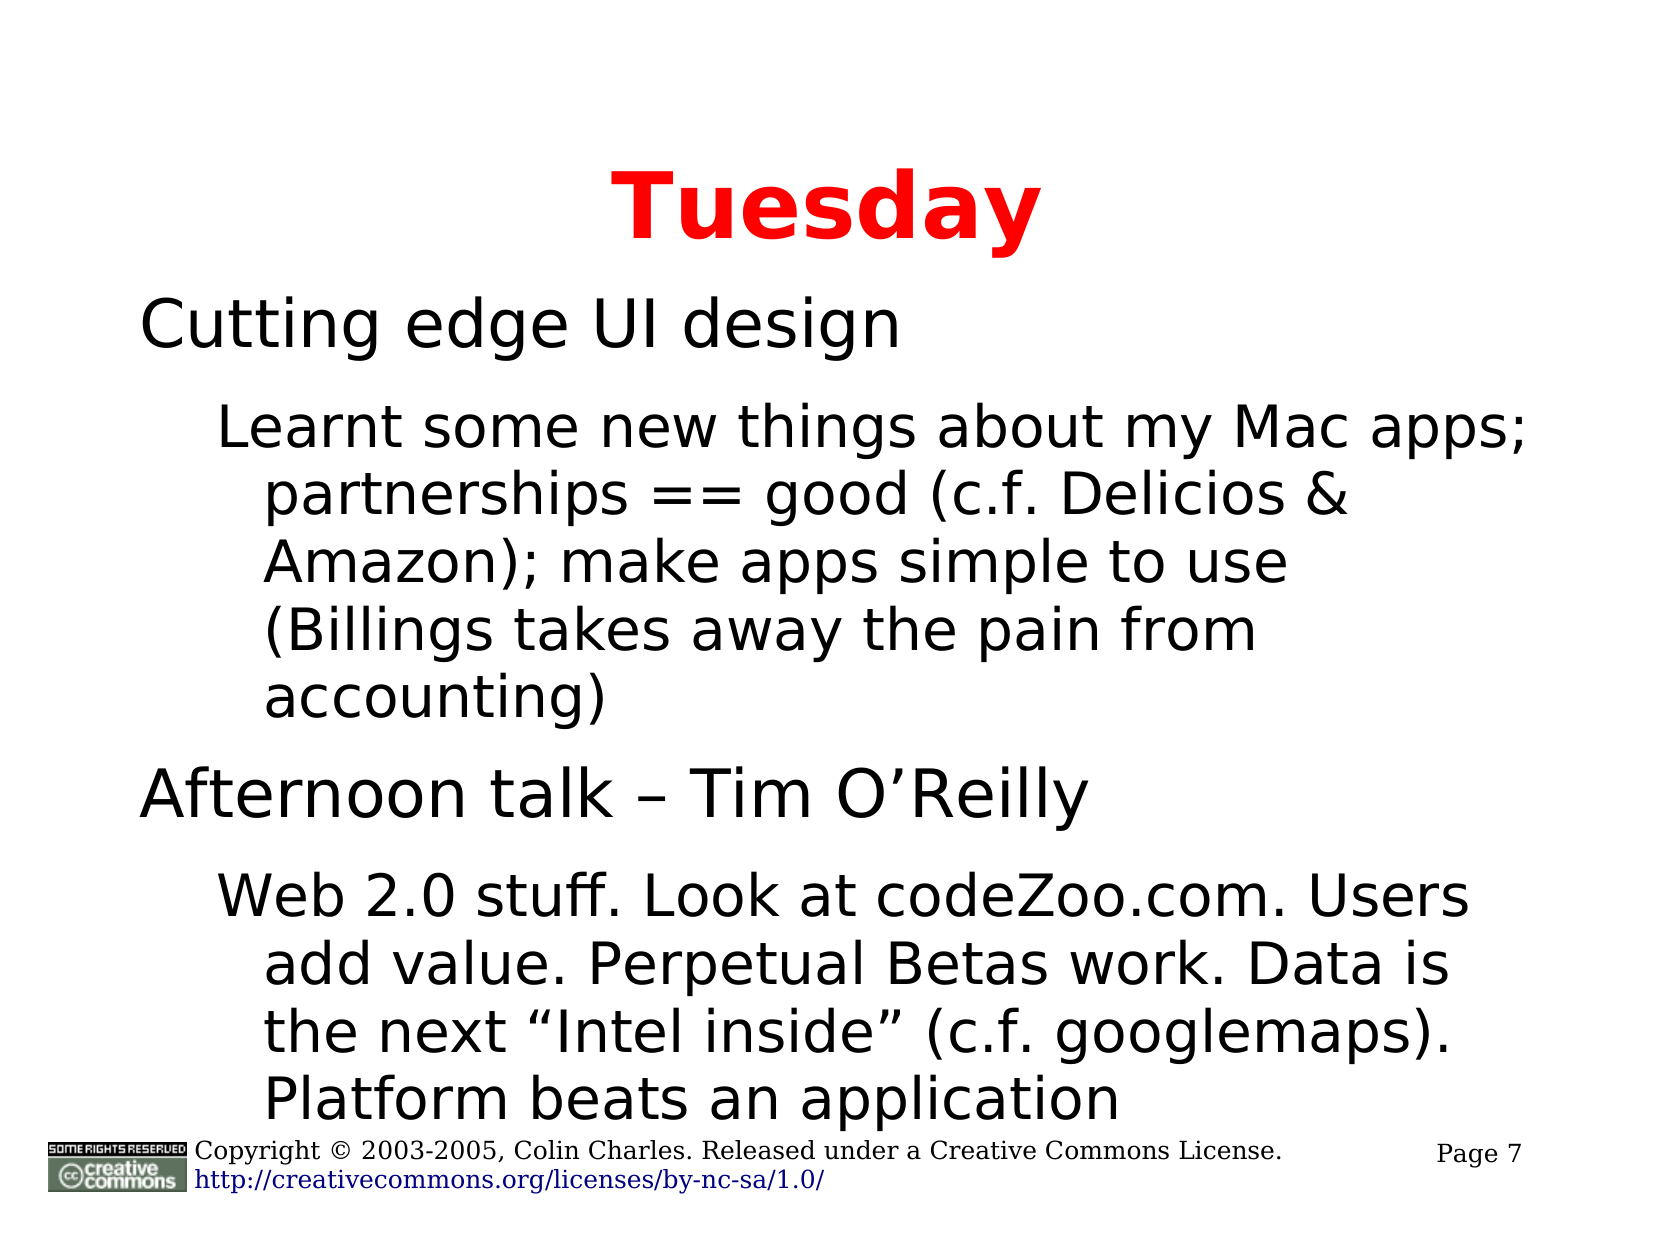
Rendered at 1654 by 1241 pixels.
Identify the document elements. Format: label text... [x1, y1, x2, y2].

title Tuesday [121, 102, 1534, 285]
picture [48, 1142, 187, 1192]
list Cutting edge UI design Learnt some new things about my Mac apps; partnerships == good (c.f. Delicios & Amazon); make apps simple to use (Billings takes away the pain from accounting) Afternoon talk – Tim O’Reilly Web 2.0 stuff. Look at codeZoo.com. Users add value. Perpetual Betas work. Data is the next “Intel inside” (c.f. googlemaps). Platform beats an application [121, 285, 1534, 1134]
